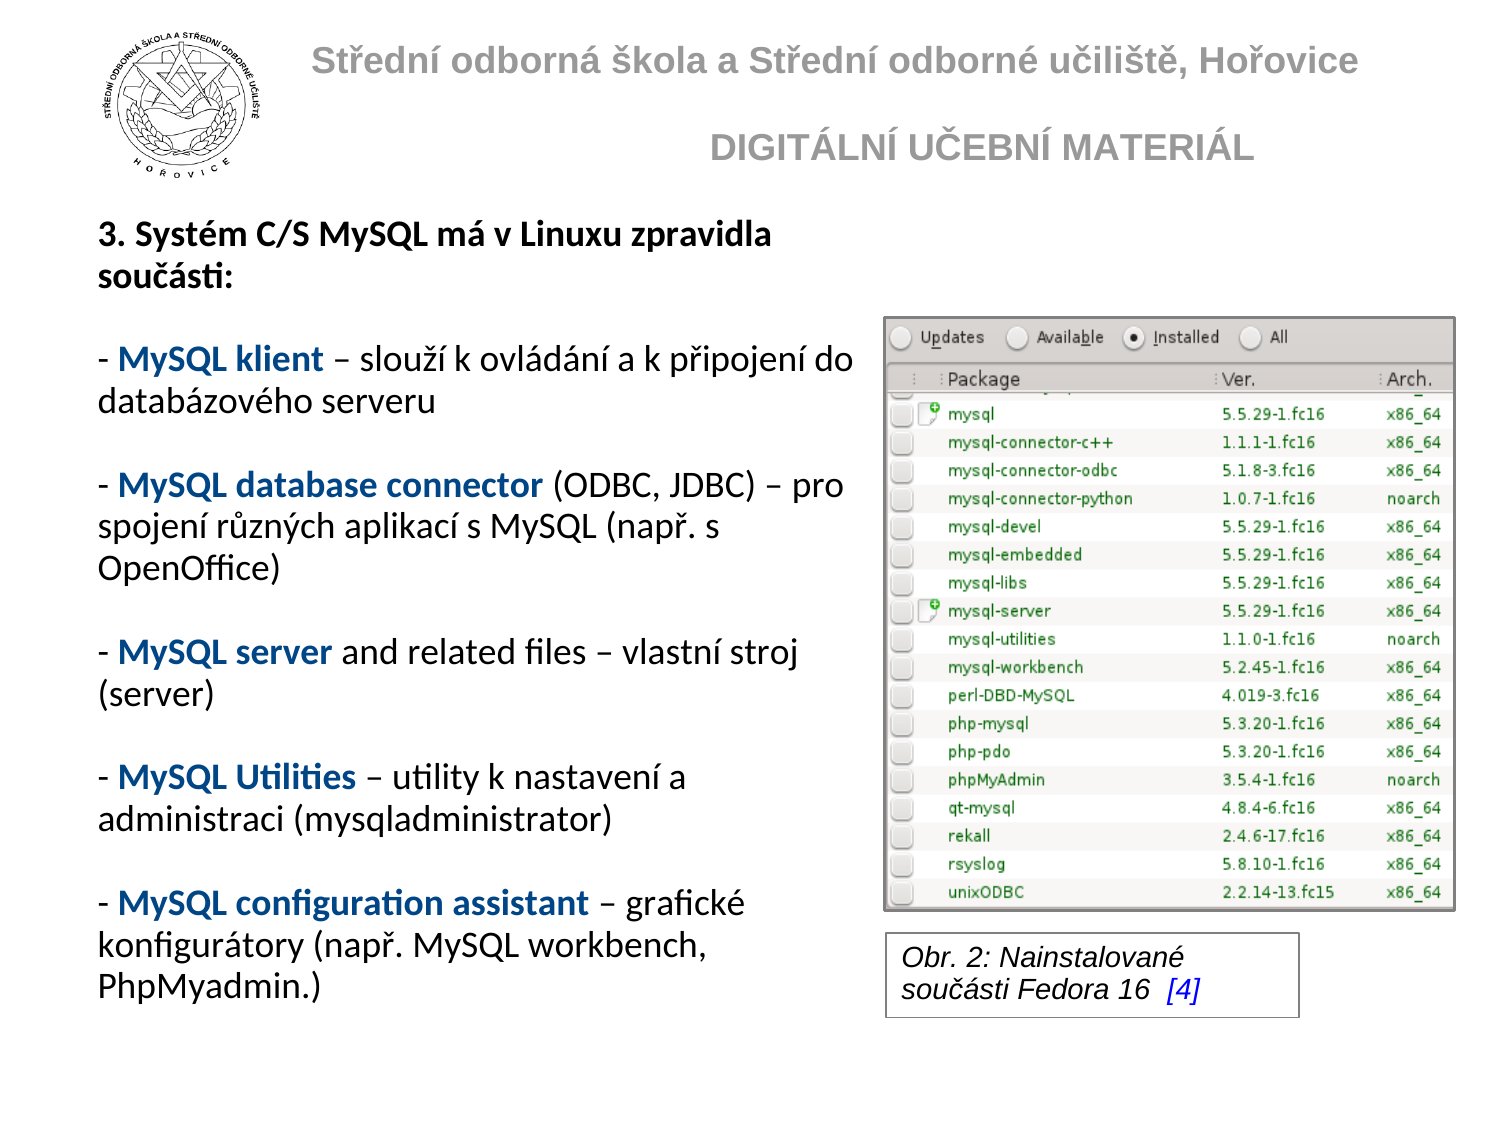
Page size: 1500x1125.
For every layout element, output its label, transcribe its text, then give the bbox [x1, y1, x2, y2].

picture [885, 318, 1453, 910]
text_box Obr. 2: Nainstalované součásti Fedora 16 [4] [885, 933, 1300, 1018]
picture [102, 31, 260, 178]
text_box 3. Systém C/S MySQL má v Linuxu zpravidla součásti: - MySQL klient – slouží k ovládání a k připojení do databázového serveru - MySQL database connector (ODBC, JDBC) – pro spojení různých aplikací s MySQL (např. s OpenOffice) - MySQL server and related files – vlastní stroj (server) - MySQL Utilities – utility k nastavení a administraci (mysqladministrator) - MySQL configuration assistant – grafické konfigurátory (např. MySQL workbench, PhpMyadmin.) [82, 205, 886, 1015]
